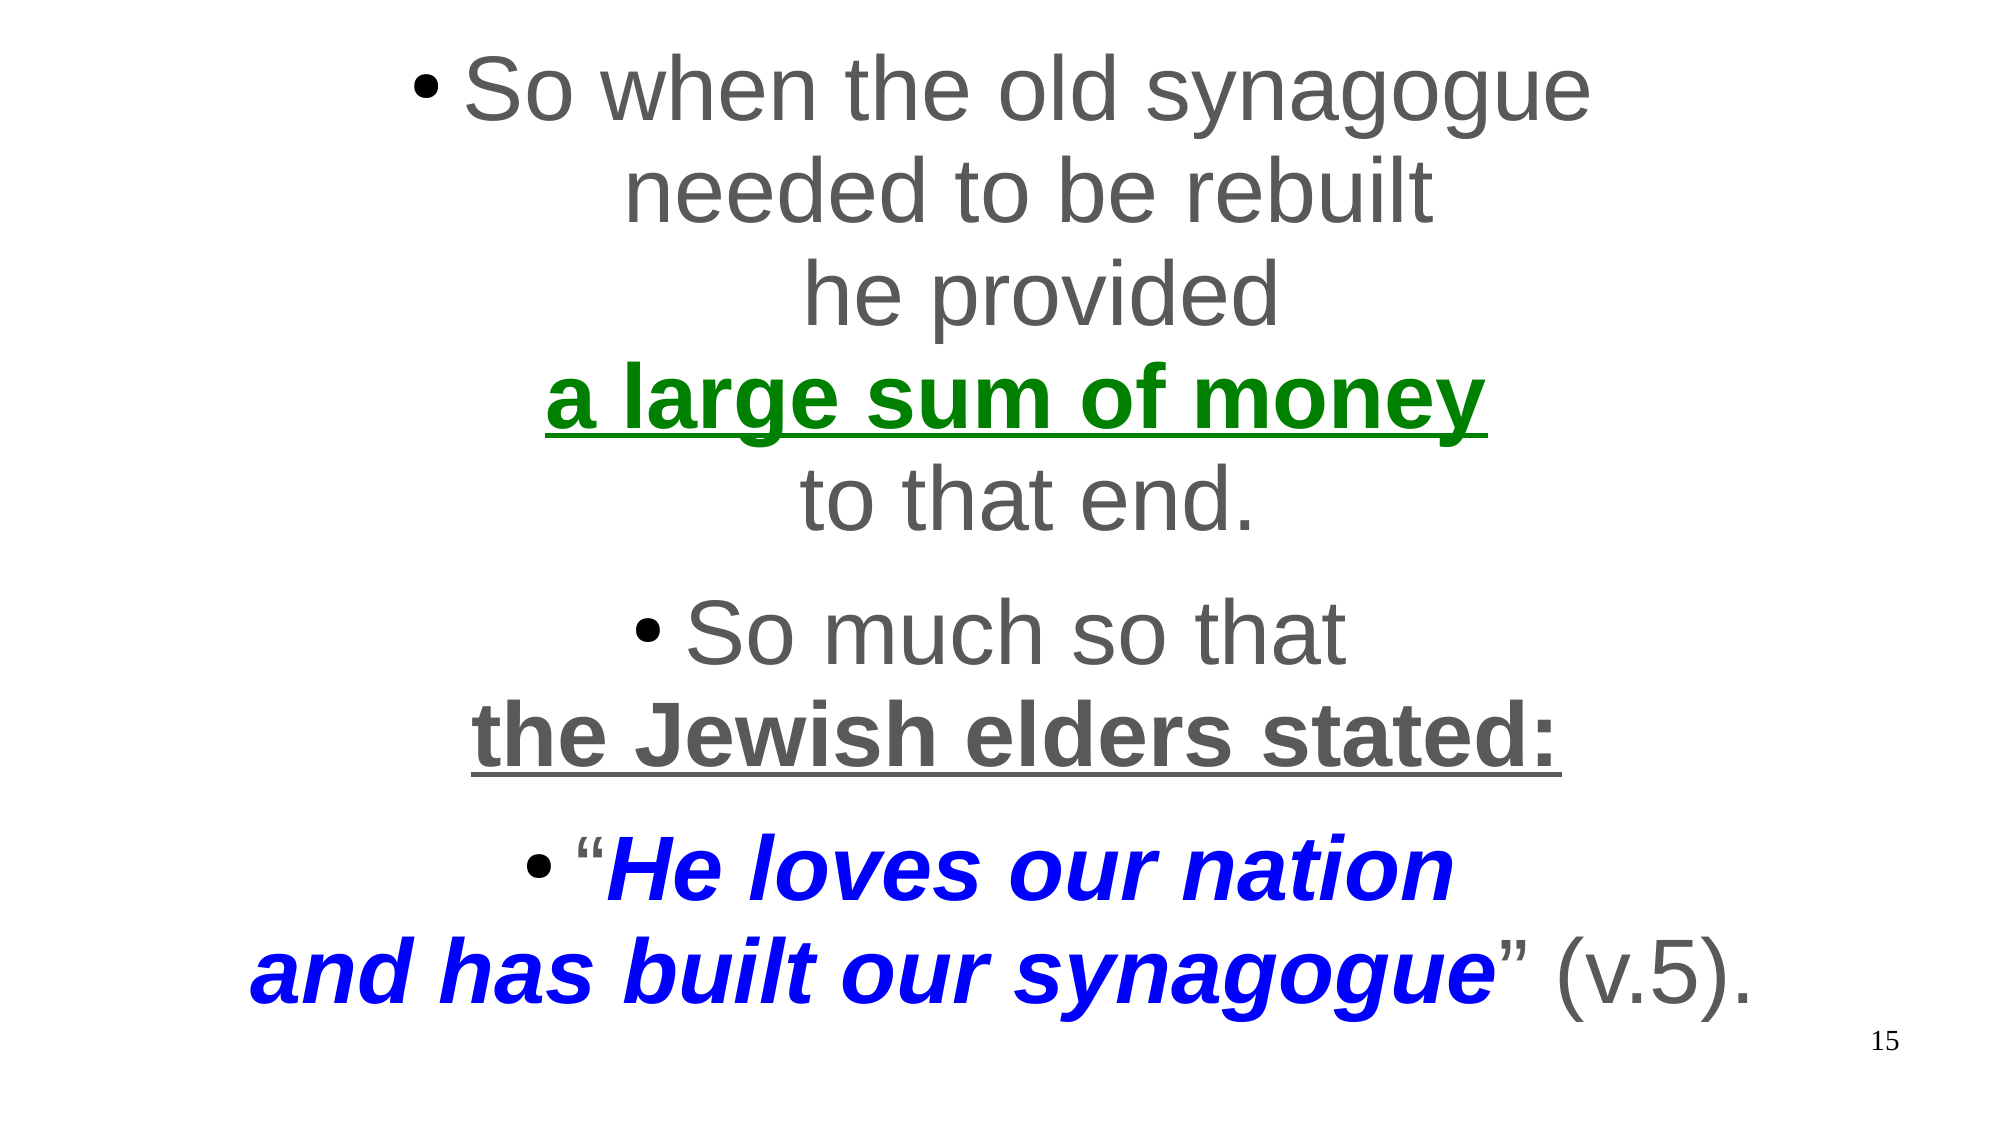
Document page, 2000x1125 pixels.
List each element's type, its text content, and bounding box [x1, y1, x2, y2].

list So when the old synagogue needed to be rebuilt he provided a large sum of money to that end. So much so that the Jewish elders stated: “He loves our nation and has built our synagogue” (v.5). [37, 37, 1951, 1088]
